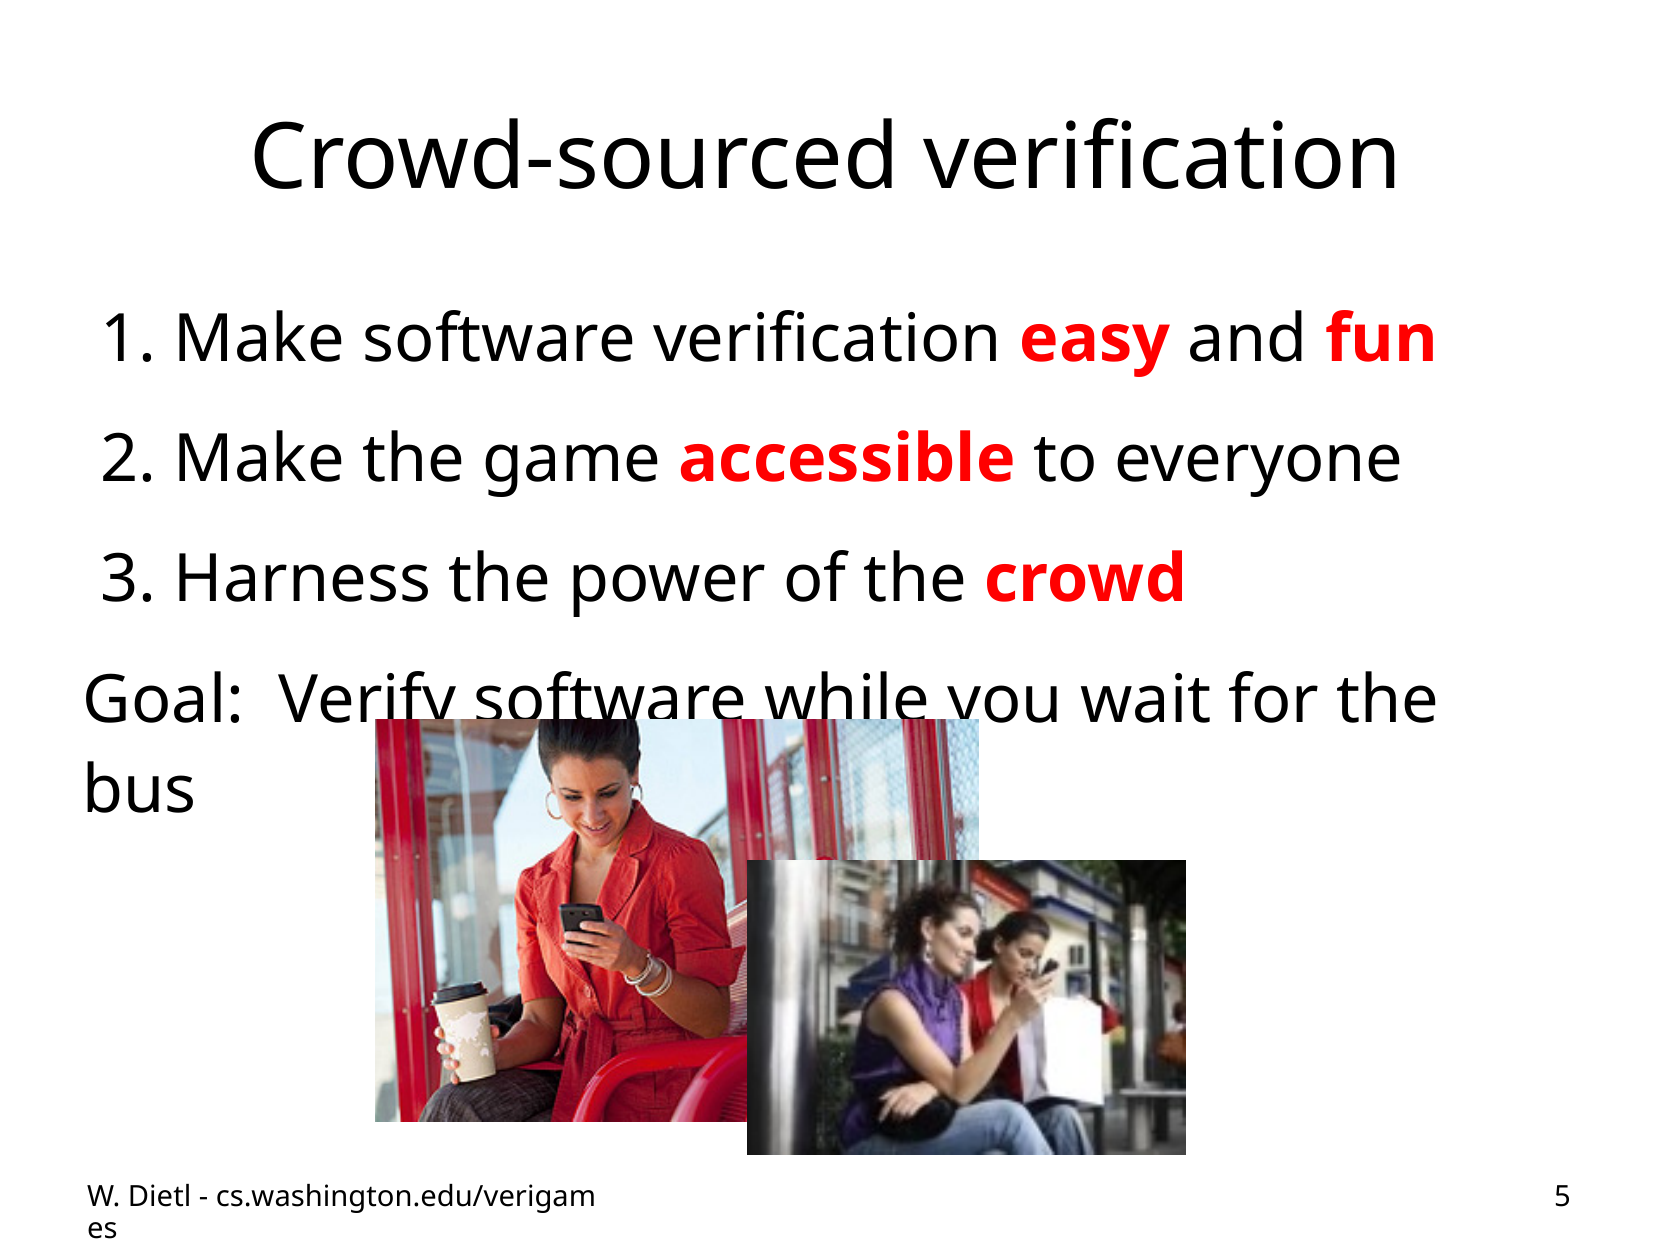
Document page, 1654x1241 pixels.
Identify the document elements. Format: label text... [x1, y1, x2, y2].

picture [375, 719, 1186, 1156]
title Crowd-sourced verification [82, 49, 1571, 257]
list Make software verification easy and fun Make the game accessible to everyone Harness the power of the crowd Goal: Verify software while you wait for the bus [82, 290, 1571, 1109]
